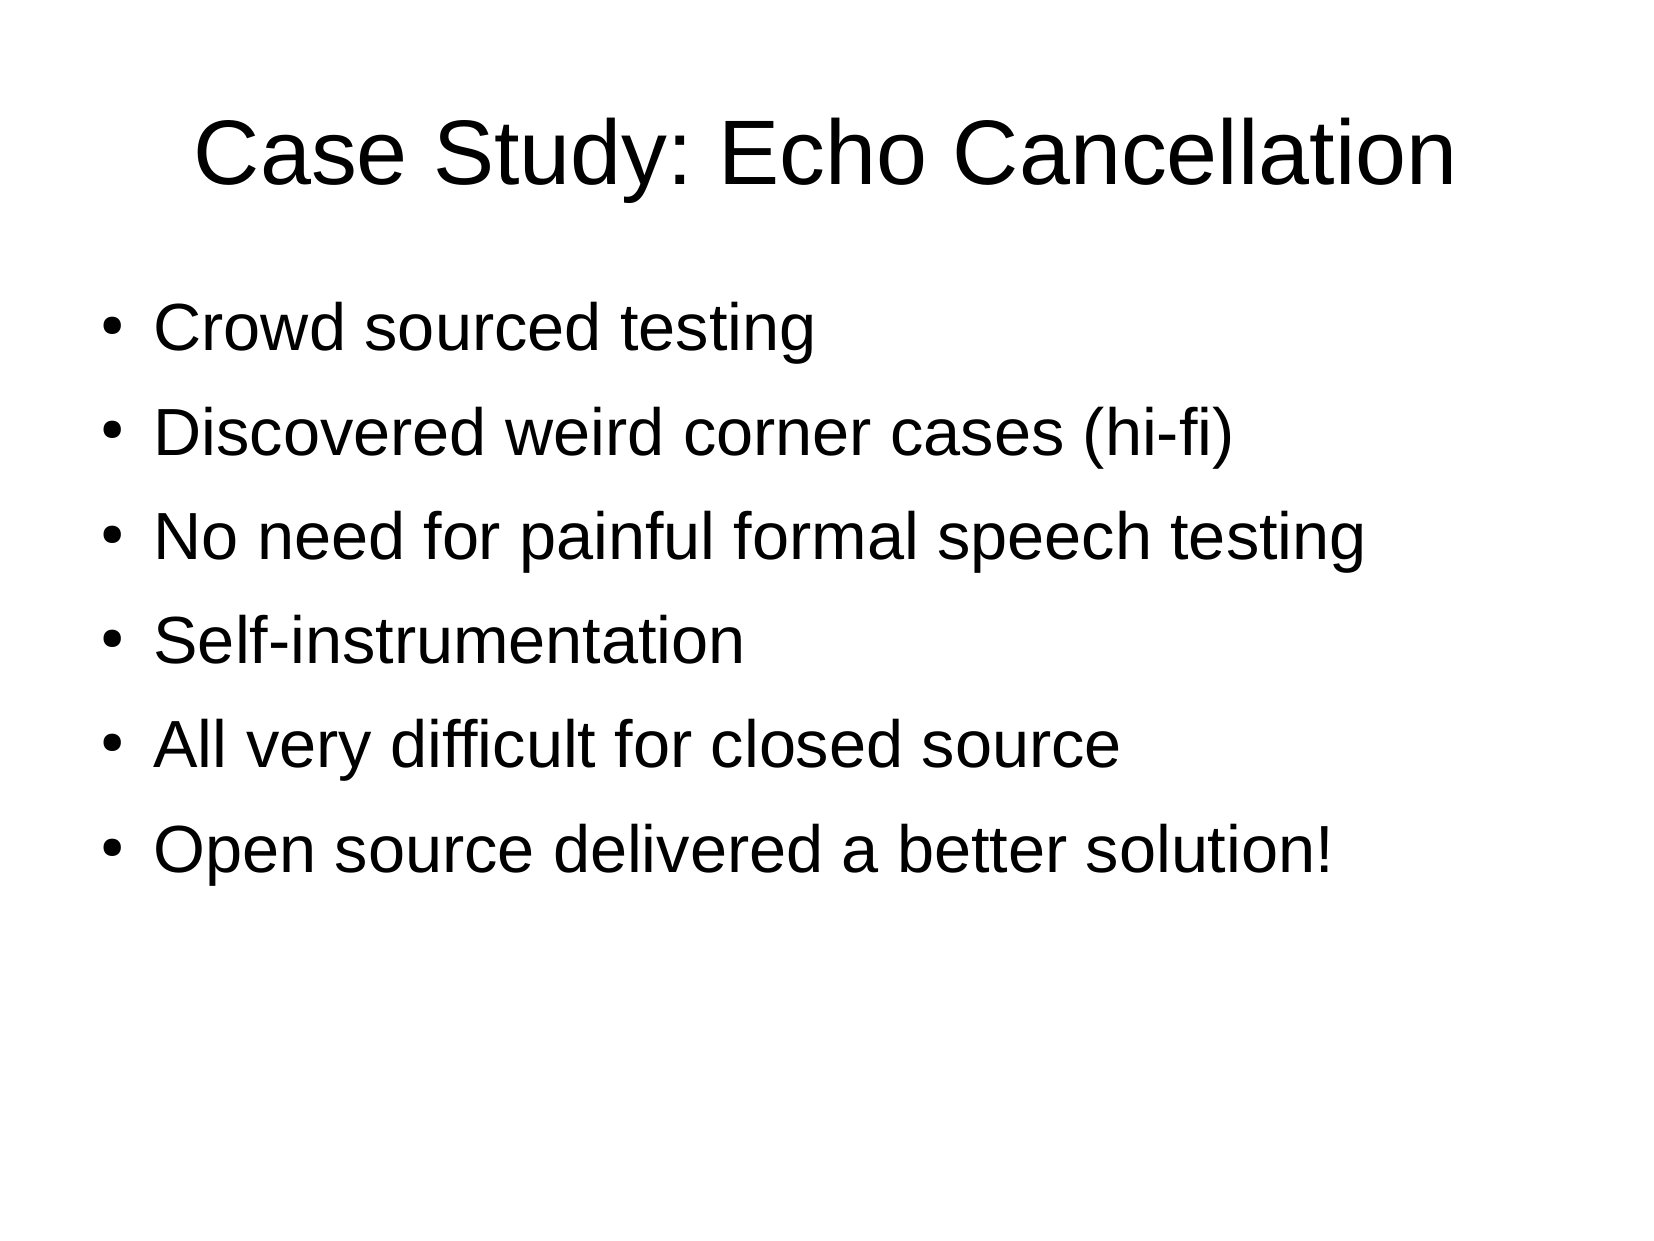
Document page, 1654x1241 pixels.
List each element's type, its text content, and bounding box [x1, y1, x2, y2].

list Crowd sourced testing Discovered weird corner cases (hi-fi) No need for painful formal speech testing Self-instrumentation All very difficult for closed source Open source delivered a better solution! [82, 290, 1571, 1010]
title Case Study: Echo Cancellation [82, 49, 1571, 257]
